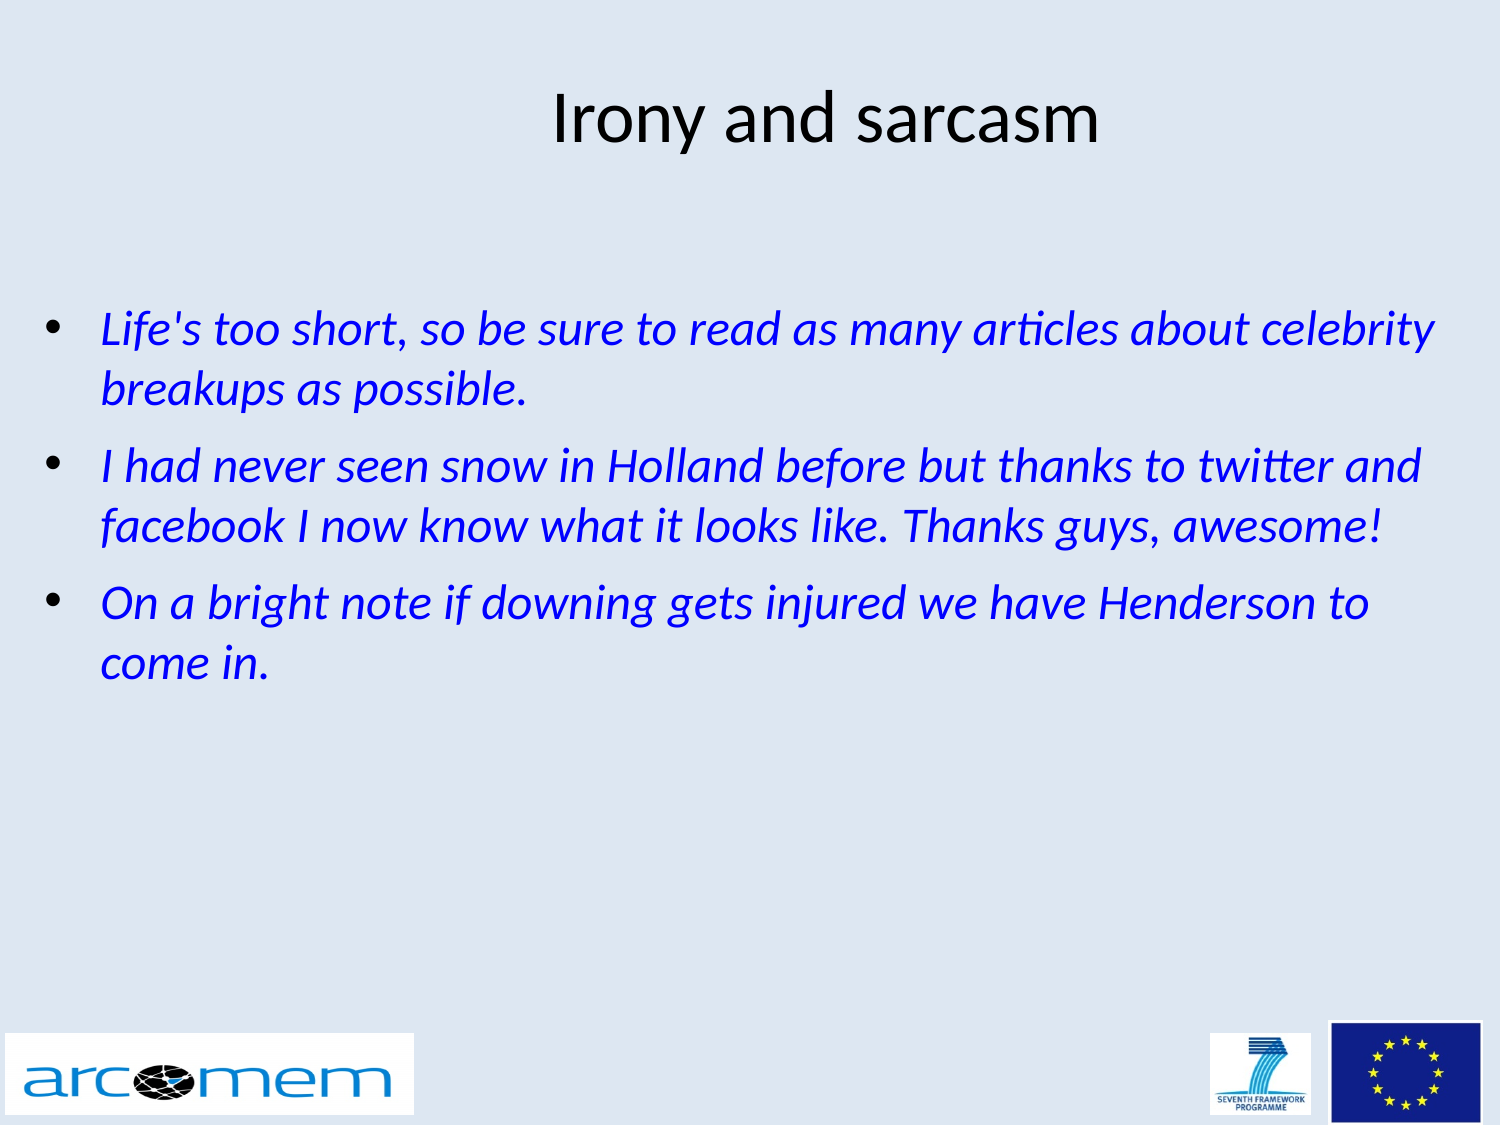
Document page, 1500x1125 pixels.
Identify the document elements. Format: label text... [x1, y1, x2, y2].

title Irony and sarcasm [206, 11, 1447, 215]
list Life's too short, so be sure to read as many articles about celebrity breakups as possible. I had never seen snow in Holland before but thanks to twitter and facebook I now know what it looks like. Thanks guys, awesome! On a bright note if downing gets injured we have Henderson to come in. [29, 216, 1477, 975]
picture [5, 1033, 414, 1115]
picture [1328, 1020, 1483, 1125]
picture [1210, 1033, 1311, 1115]
